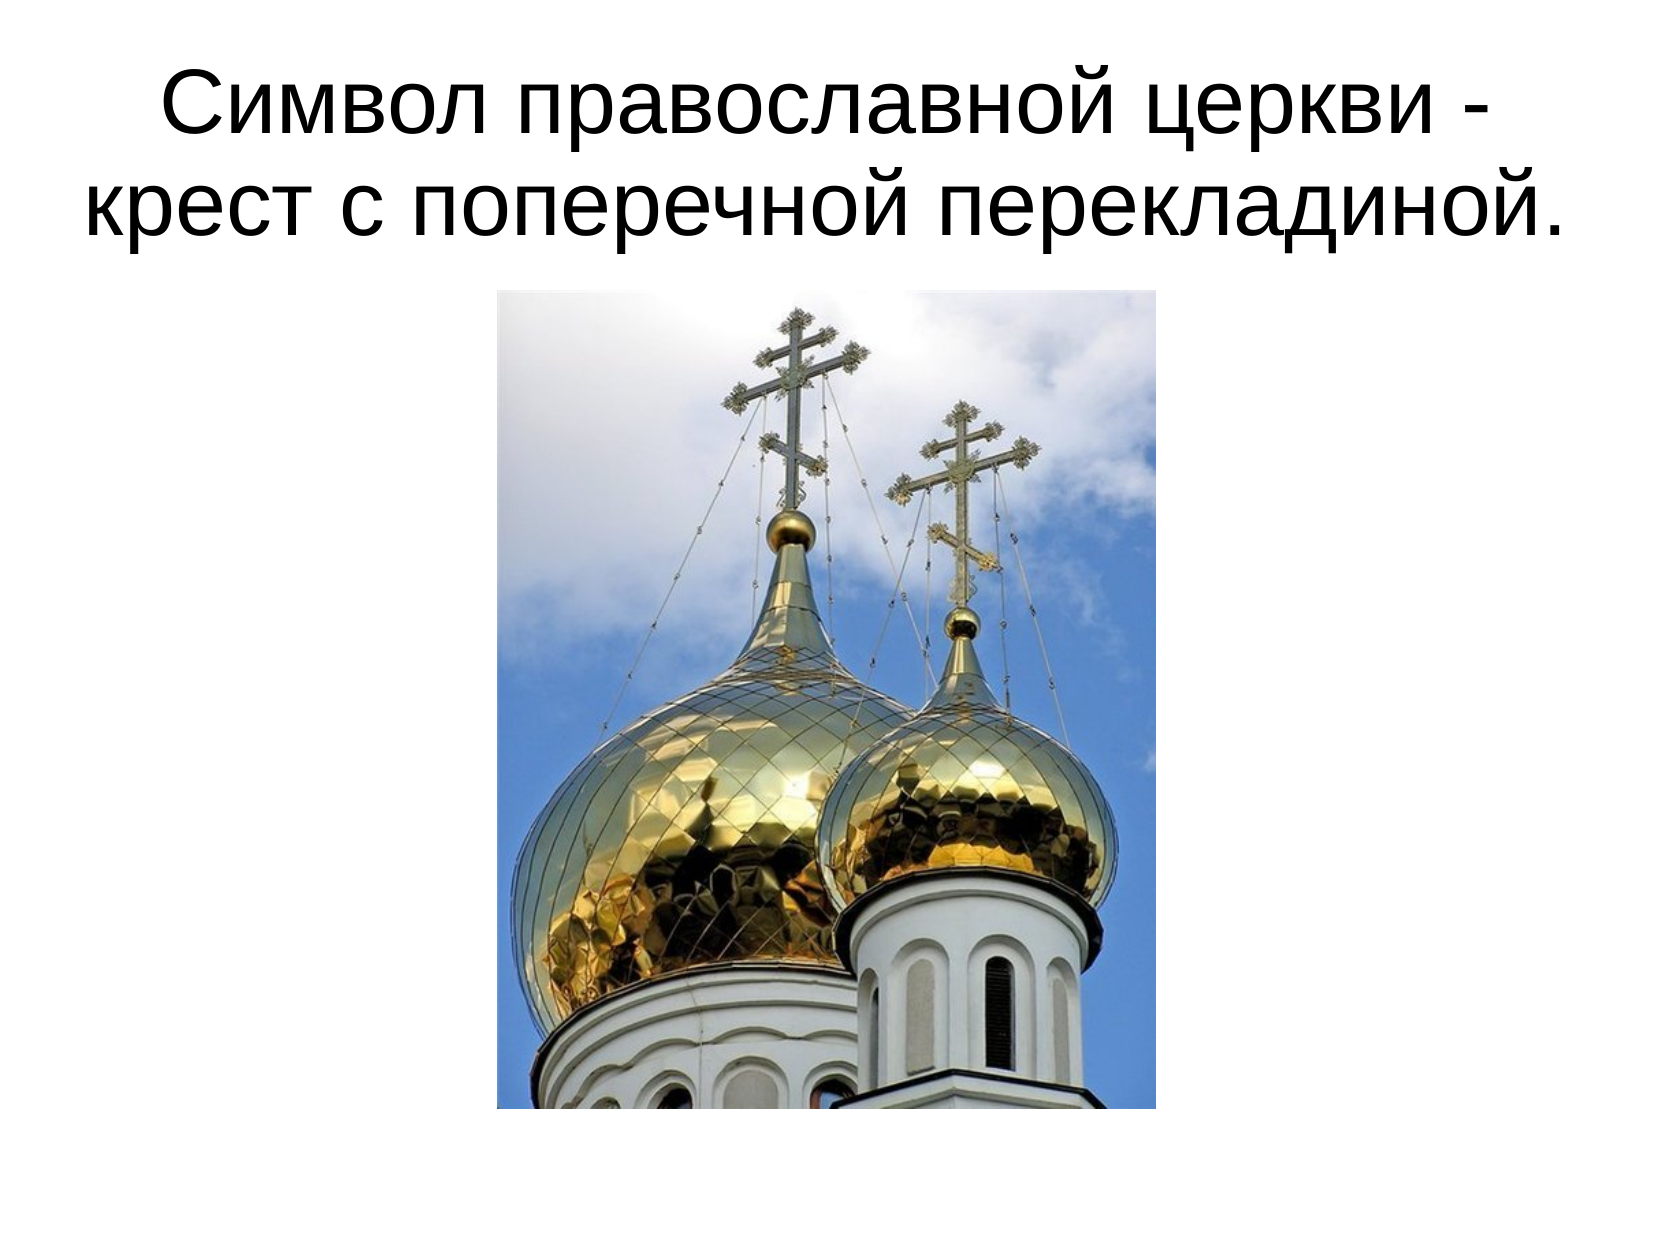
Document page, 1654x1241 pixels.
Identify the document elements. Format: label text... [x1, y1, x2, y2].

title Символ православной церкви - крест с поперечной перекладиной. [82, 49, 1571, 257]
picture [497, 290, 1156, 1109]
